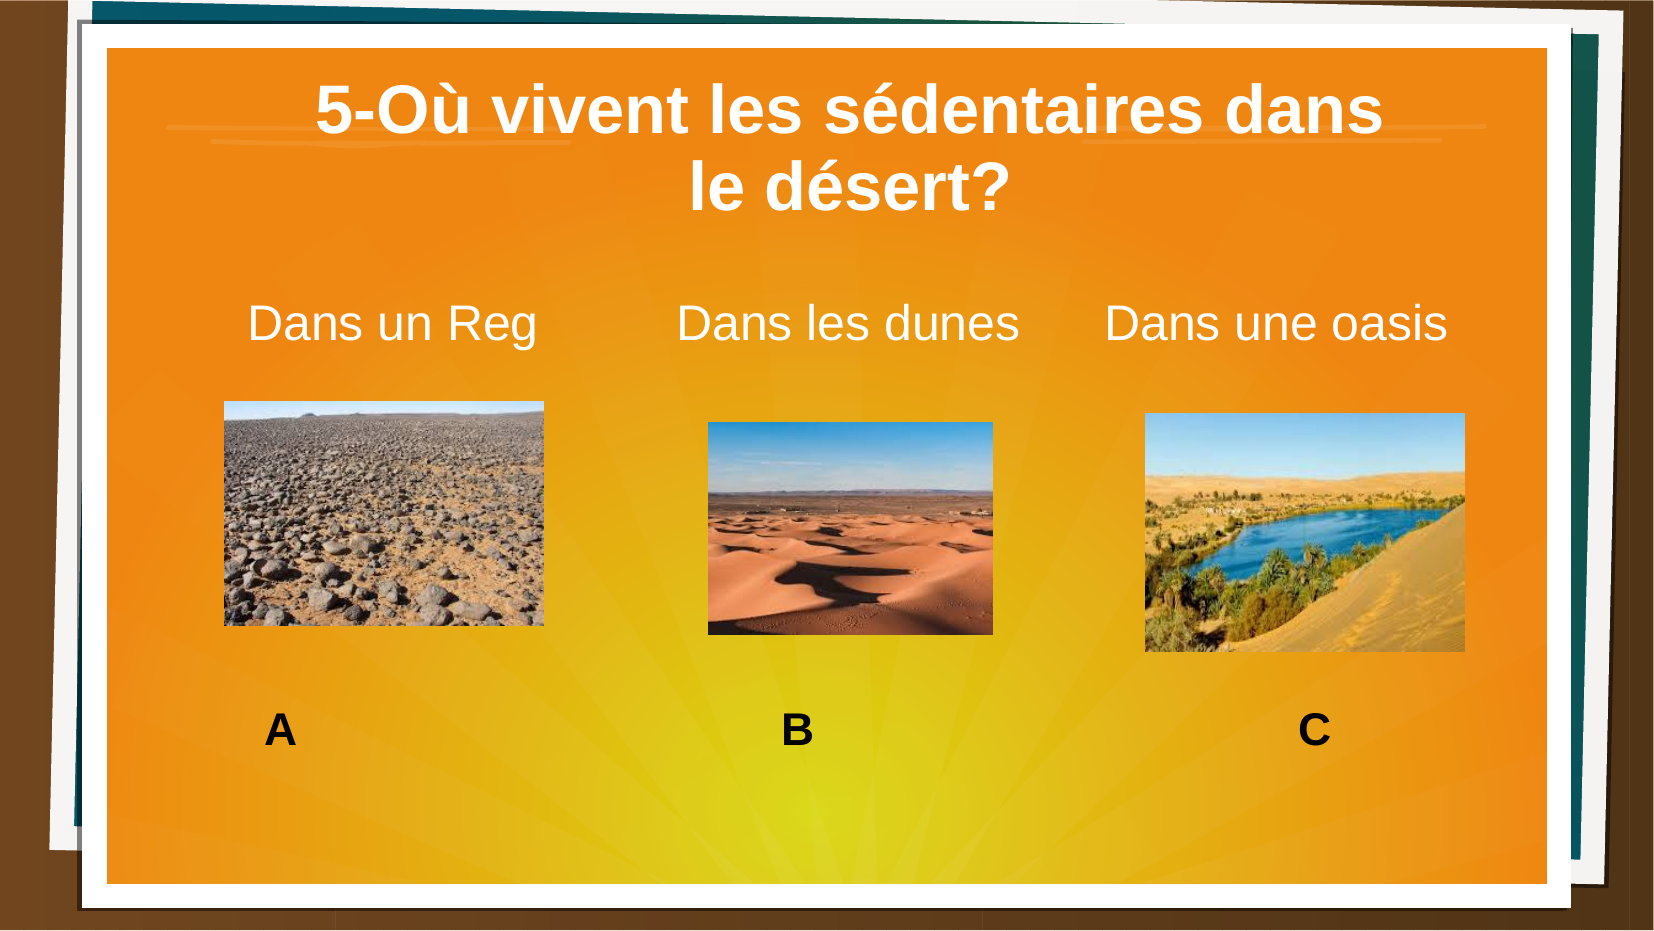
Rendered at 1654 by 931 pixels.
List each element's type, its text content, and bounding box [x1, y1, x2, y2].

picture [1145, 413, 1465, 652]
title 5-Où vivent les sédentaires dans le désert? [307, 47, 1394, 249]
list Dans un Reg Dans les dunes Dans une oasis [162, 295, 1492, 815]
picture [224, 401, 544, 626]
picture [708, 422, 993, 635]
text_box A B C [250, 696, 1347, 763]
